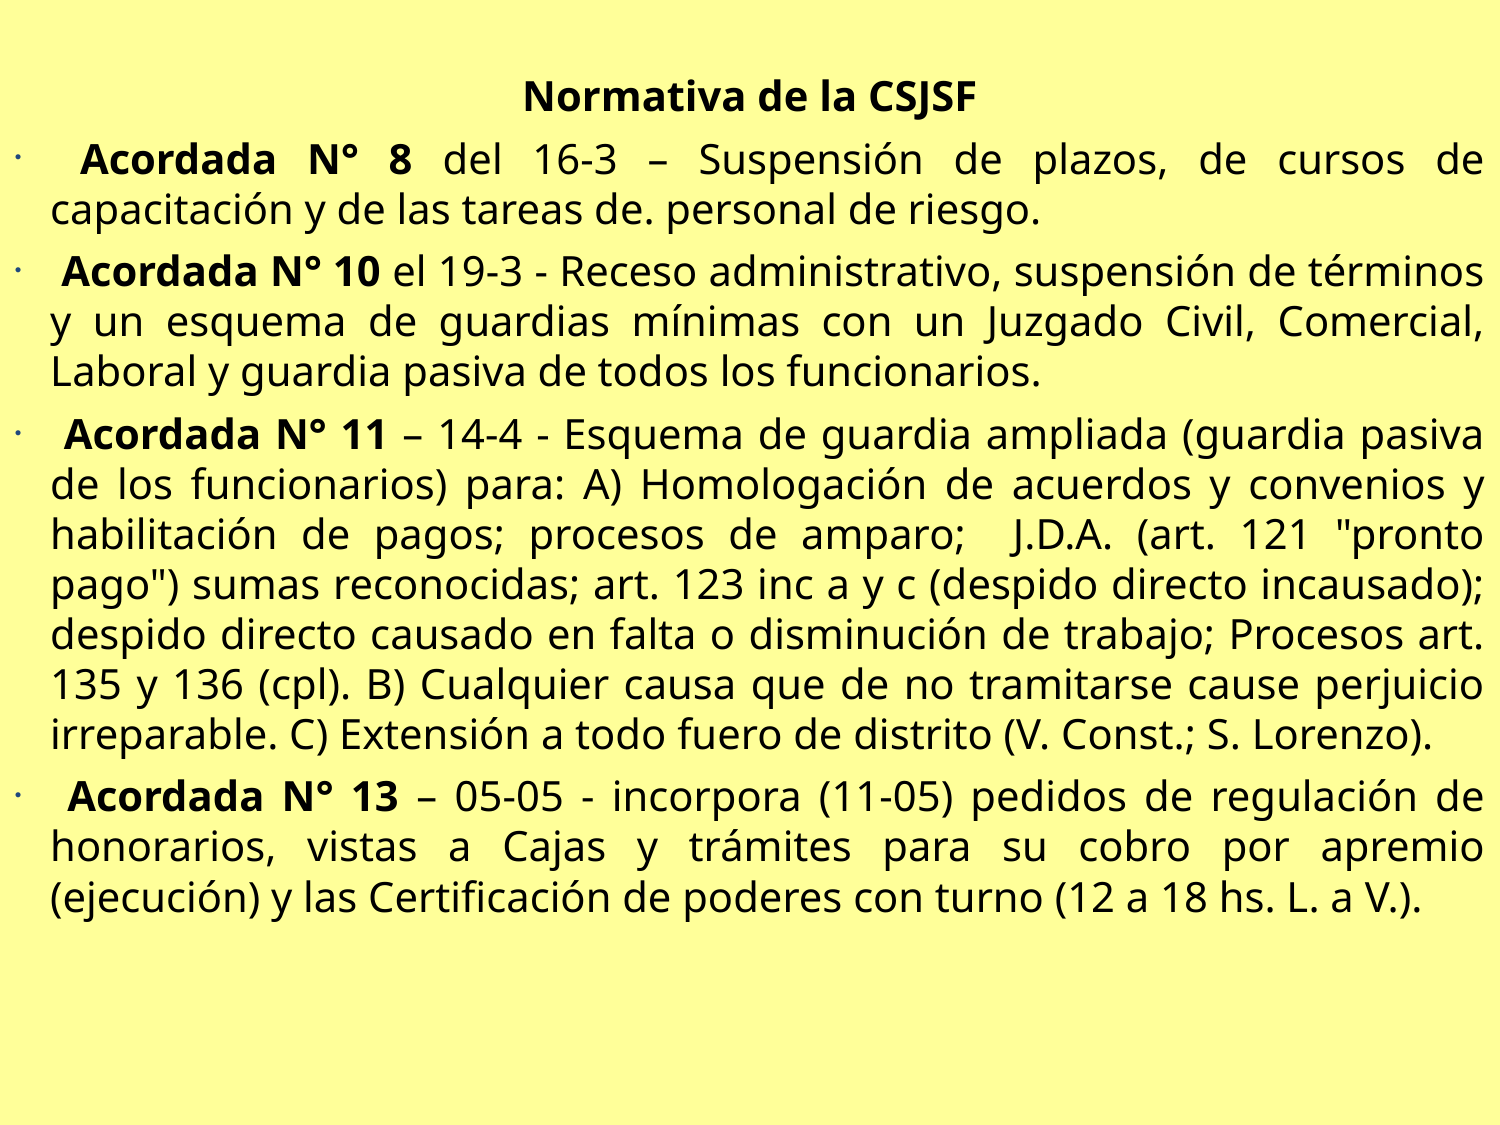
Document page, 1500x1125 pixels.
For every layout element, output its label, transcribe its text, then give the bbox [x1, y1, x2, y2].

text_box Normativa de la CSJSF Acordada N° 8 del 16-3 – Suspensión de plazos, de cursos de capacitación y de las tareas de. personal de riesgo. Acordada N° 10 el 19-3 - Receso administrativo, suspensión de términos y un esquema de guardias mínimas con un Juzgado Civil, Comercial, Laboral y guardia pasiva de todos los funcionarios. Acordada N° 11 – 14-4 - Esquema de guardia ampliada (guardia pasiva de los funcionarios) para: A) Homologación de acuerdos y convenios y habilitación de pagos; procesos de amparo; J.D.A. (art. 121 "pronto pago") sumas reconocidas; art. 123 inc a y c (despido directo incausado); despido directo causado en falta o disminución de trabajo; Procesos art. 135 y 136 (cpl). B) Cualquier causa que de no tramitarse cause perjuicio irreparable. C) Extensión a todo fuero de distrito (V. Const.; S. Lorenzo). Acordada N° 13 – 05-05 - incorpora (11-05) pedidos de regulación de honorarios, vistas a Cajas y trámites para su cobro por apremio (ejecución) y las Certificación de poderes con turno (12 a 18 hs. L. a V.). [0, 0, 1500, 928]
